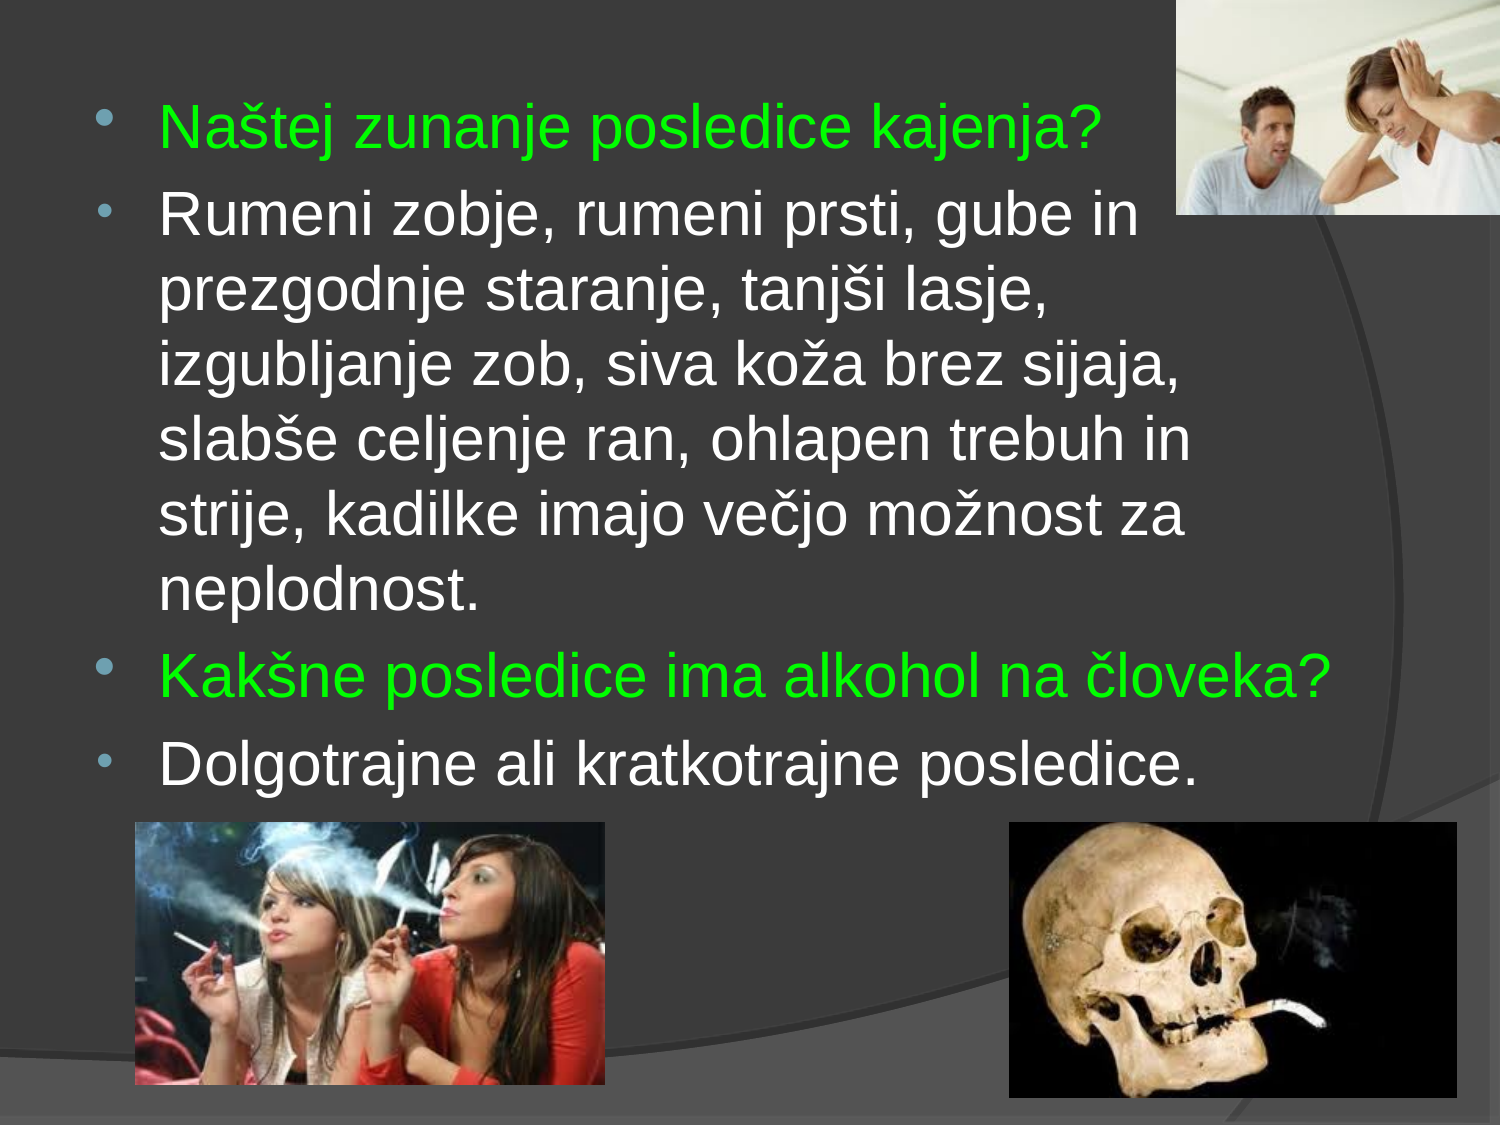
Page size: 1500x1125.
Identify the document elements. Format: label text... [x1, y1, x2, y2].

picture [1009, 822, 1457, 1098]
list Naštej zunanje posledice kajenja? Rumeni zobje, rumeni prsti, gube in prezgodnje staranje, tanjši lasje, izgubljanje zob, siva koža brez sijaja, slabše celjenje ran, ohlapen trebuh in strije, kadilke imajo večjo možnost za neplodnost. Kakšne posledice ima alkohol na človeka? Dolgotrajne ali kratkotrajne posledice. [75, 78, 1365, 1005]
picture [135, 822, 605, 1085]
picture [1176, 0, 1500, 216]
